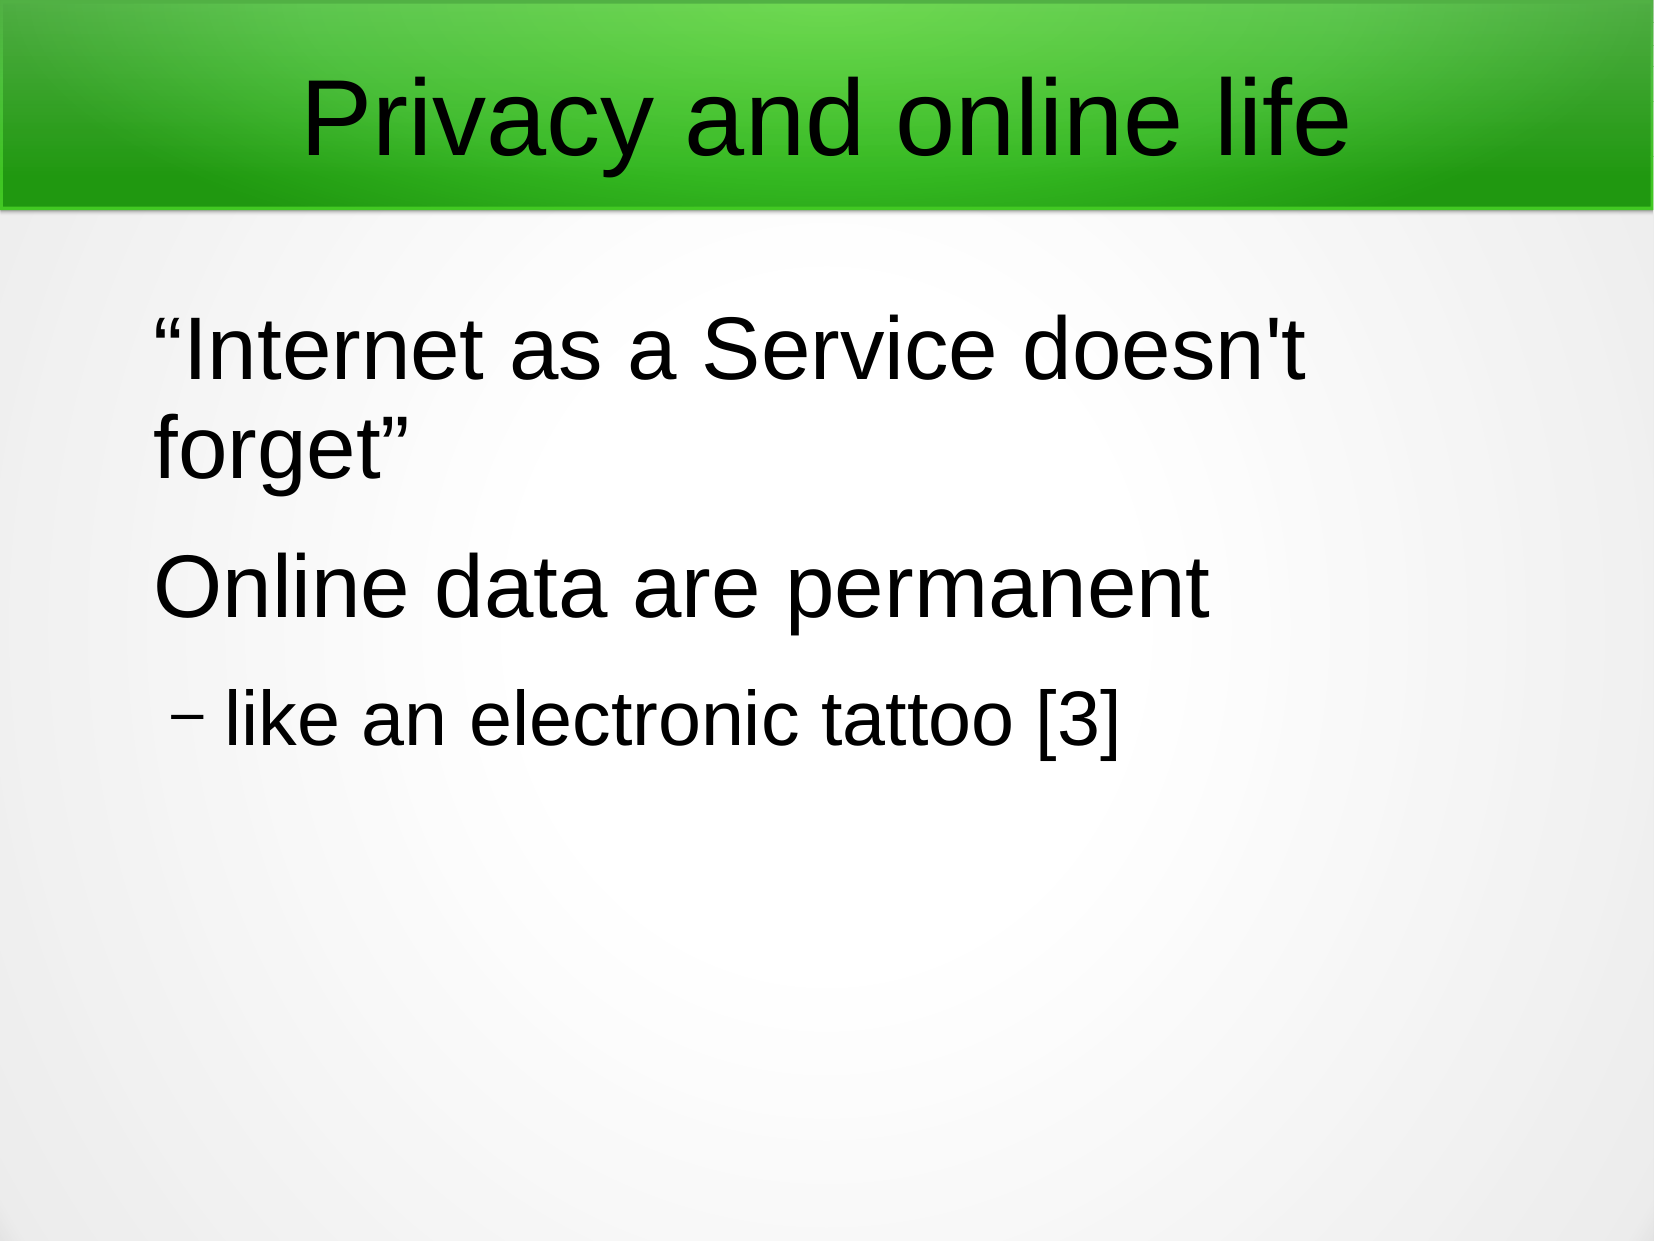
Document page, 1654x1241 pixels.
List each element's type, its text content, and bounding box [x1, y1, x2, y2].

title Privacy and online life [82, 47, 1571, 189]
list “Internet as a Service doesn't forget” Online data are permanent like an electronic tattoo [3] [82, 299, 1571, 1126]
